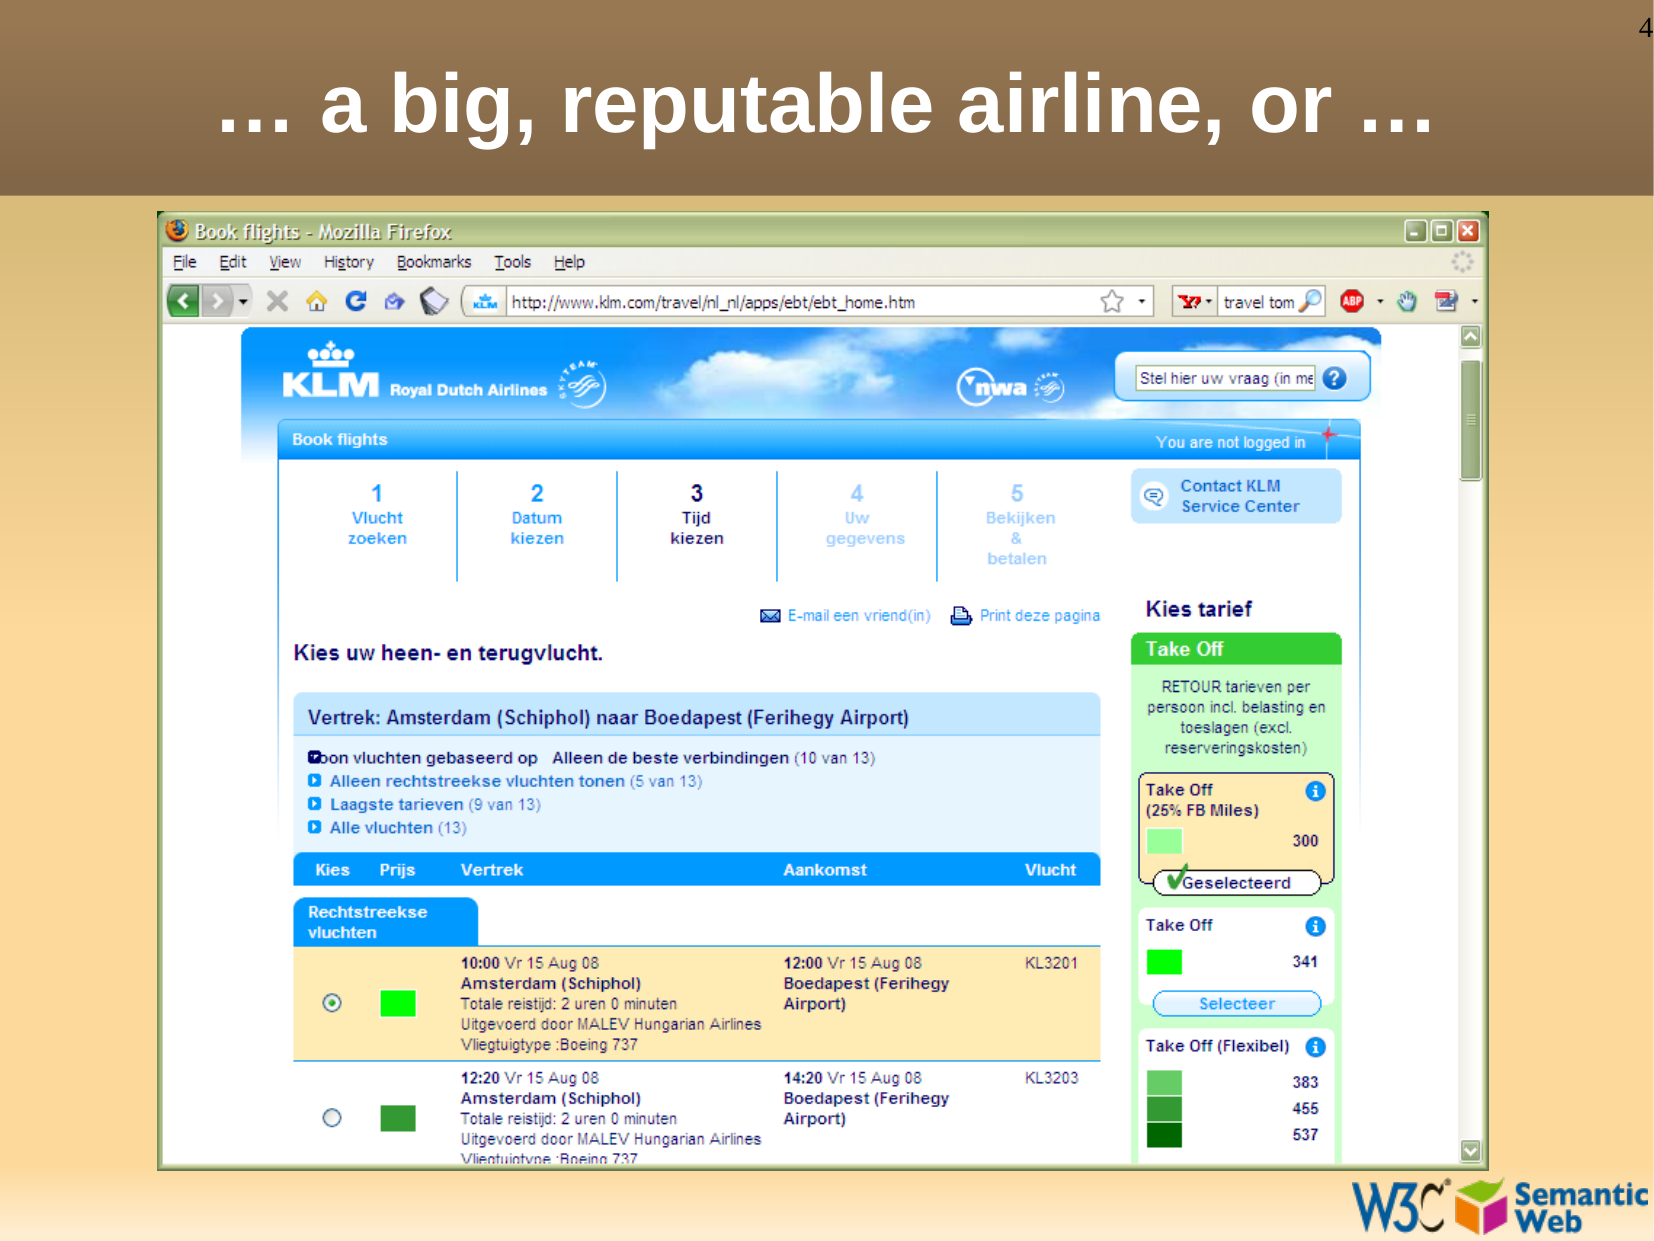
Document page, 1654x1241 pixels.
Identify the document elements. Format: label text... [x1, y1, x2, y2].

picture [0, 208, 1654, 1241]
title … a big, reputable airline, or … [0, 0, 1654, 208]
